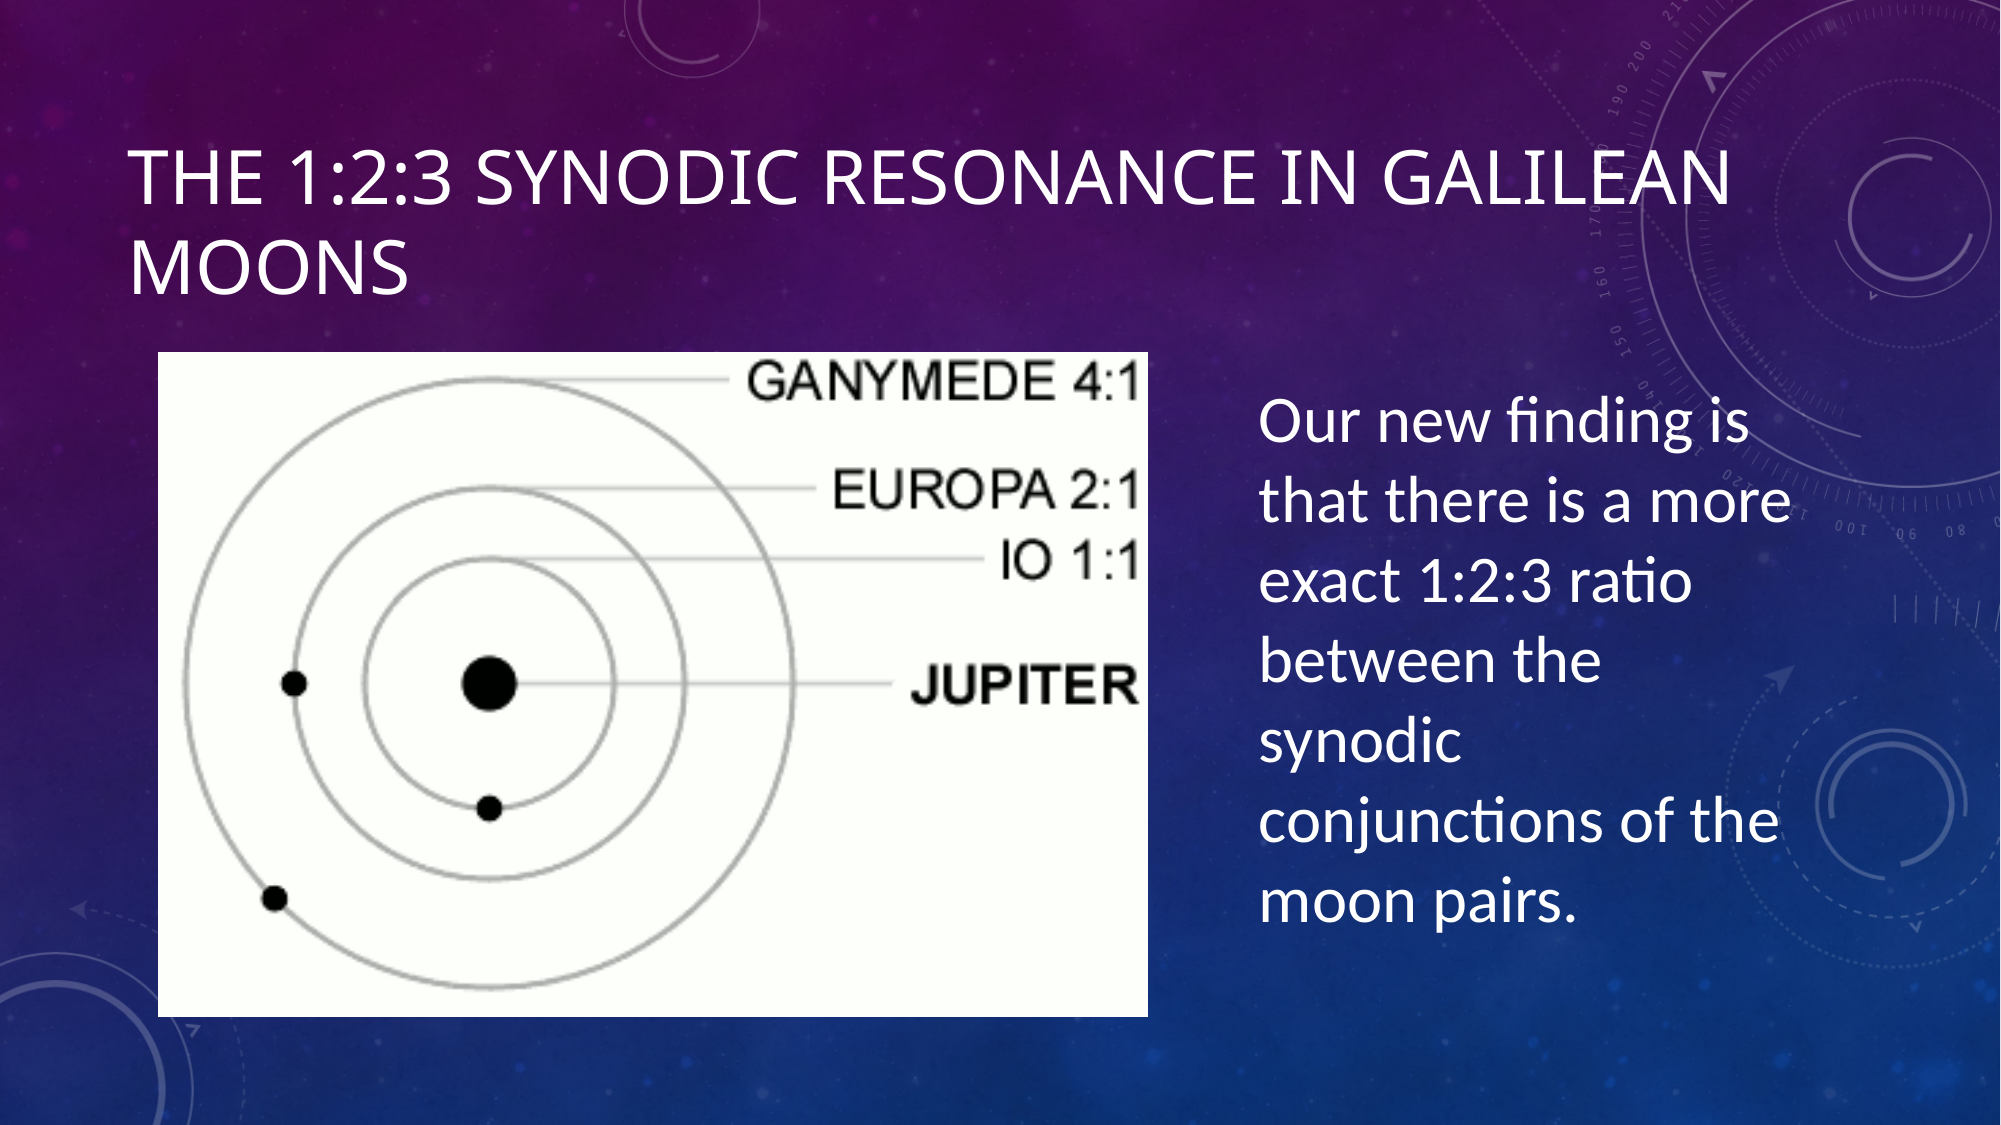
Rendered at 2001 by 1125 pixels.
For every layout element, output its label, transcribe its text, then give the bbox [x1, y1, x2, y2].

title The 1:2:3 synodic resonance in Galilean moons [112, 99, 1775, 339]
picture [0, 0, 2001, 1125]
text_box Our new finding is that there is a more exact 1:2:3 ratio between the synodic conjunctions of the moon pairs. [1244, 368, 1824, 943]
